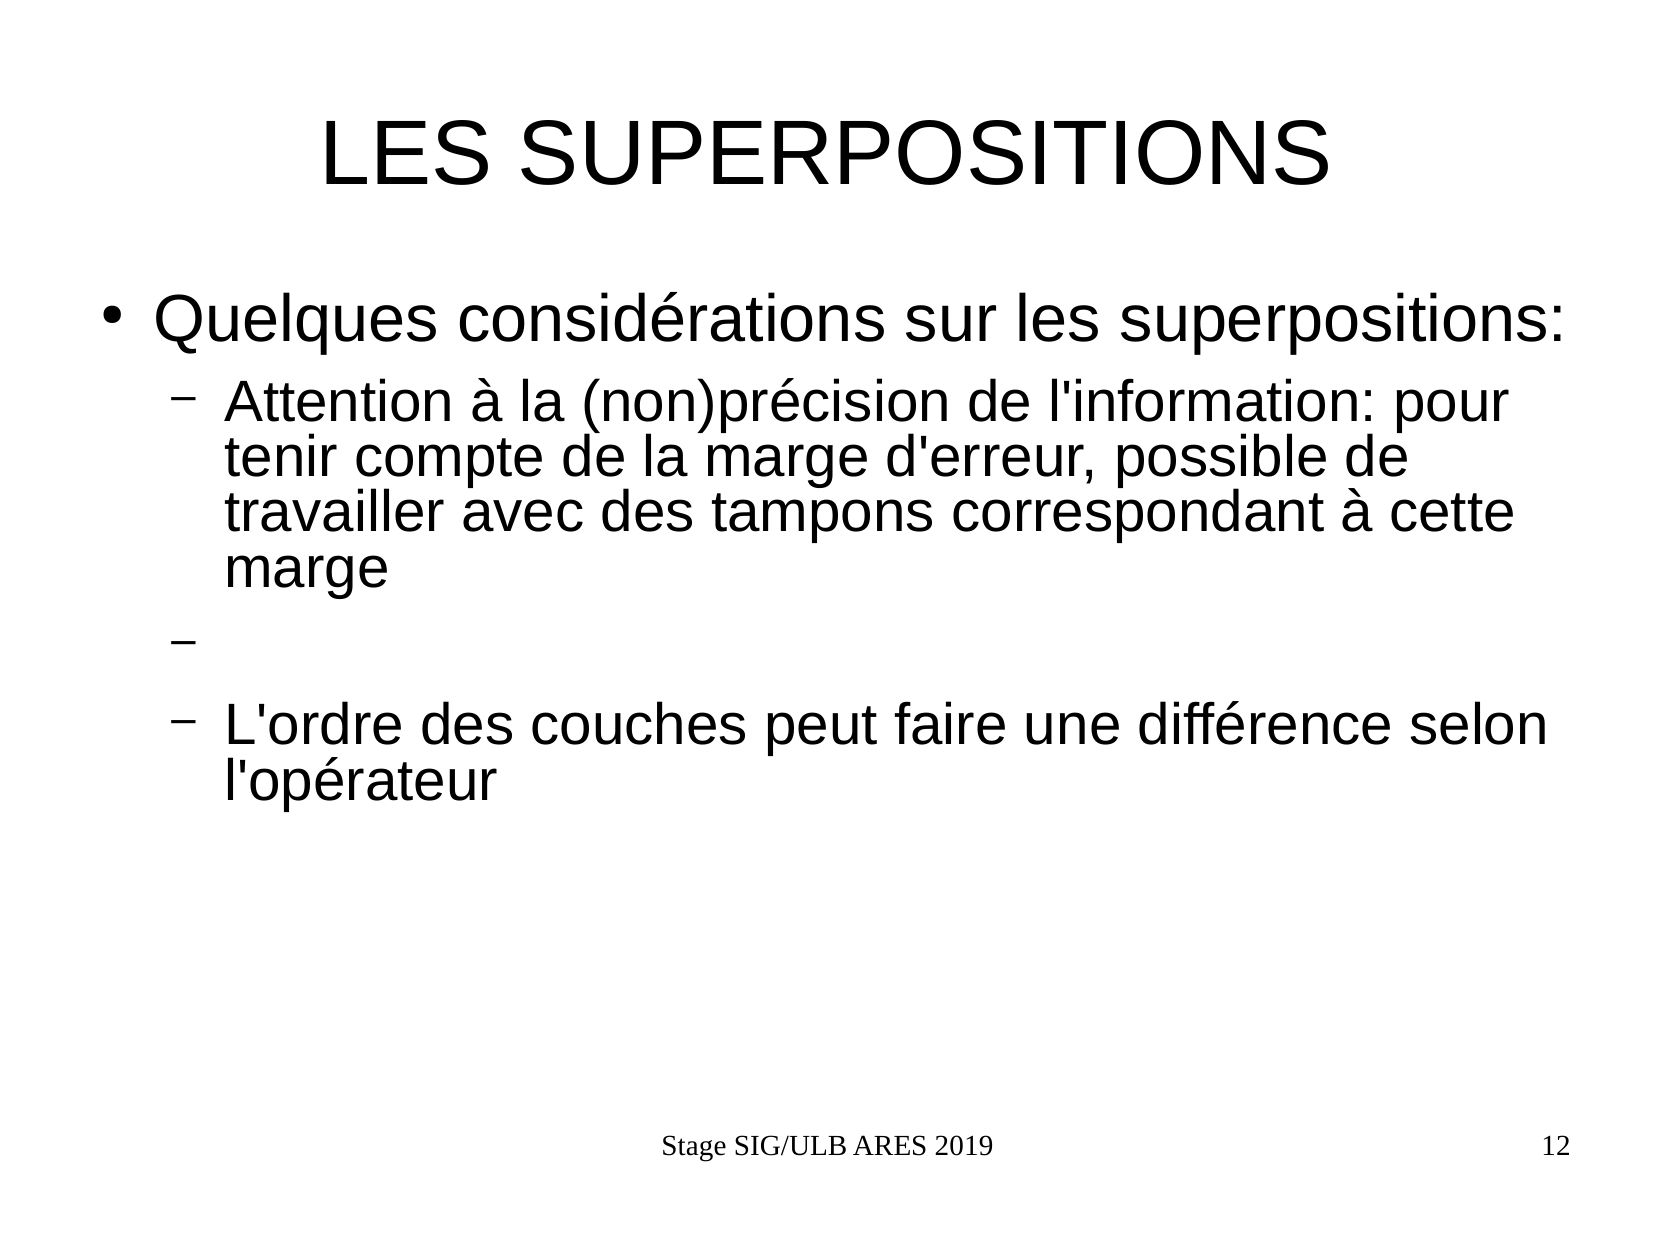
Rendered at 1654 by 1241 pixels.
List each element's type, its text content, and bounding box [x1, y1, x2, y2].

list Quelques considérations sur les superpositions: Attention à la (non)précision de l'information: pour tenir compte de la marge d'erreur, possible de travailler avec des tampons correspondant à cette marge L'ordre des couches peut faire une différence selon l'opérateur [82, 290, 1571, 1010]
title LES SUPERPOSITIONS [82, 49, 1571, 257]
